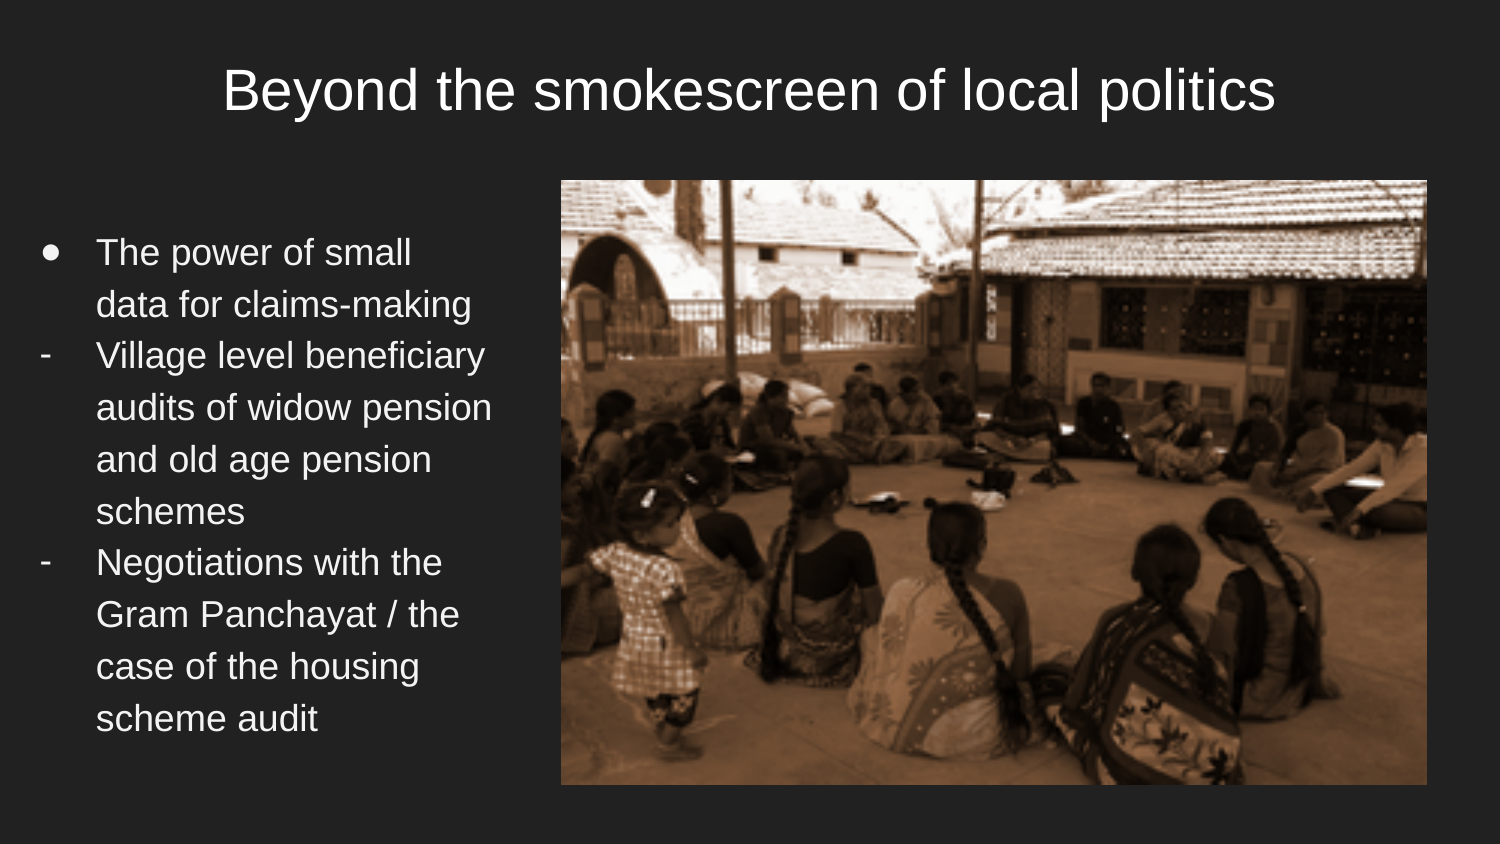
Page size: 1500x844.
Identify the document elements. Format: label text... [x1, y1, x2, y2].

picture [561, 180, 1427, 785]
list The power of small data for claims-making Village level beneficiary audits of widow pension and old age pension schemes Negotiations with the Gram Panchayat / the case of the housing scheme audit [5, 206, 508, 759]
title Beyond the smokescreen of local politics [51, 37, 1449, 132]
